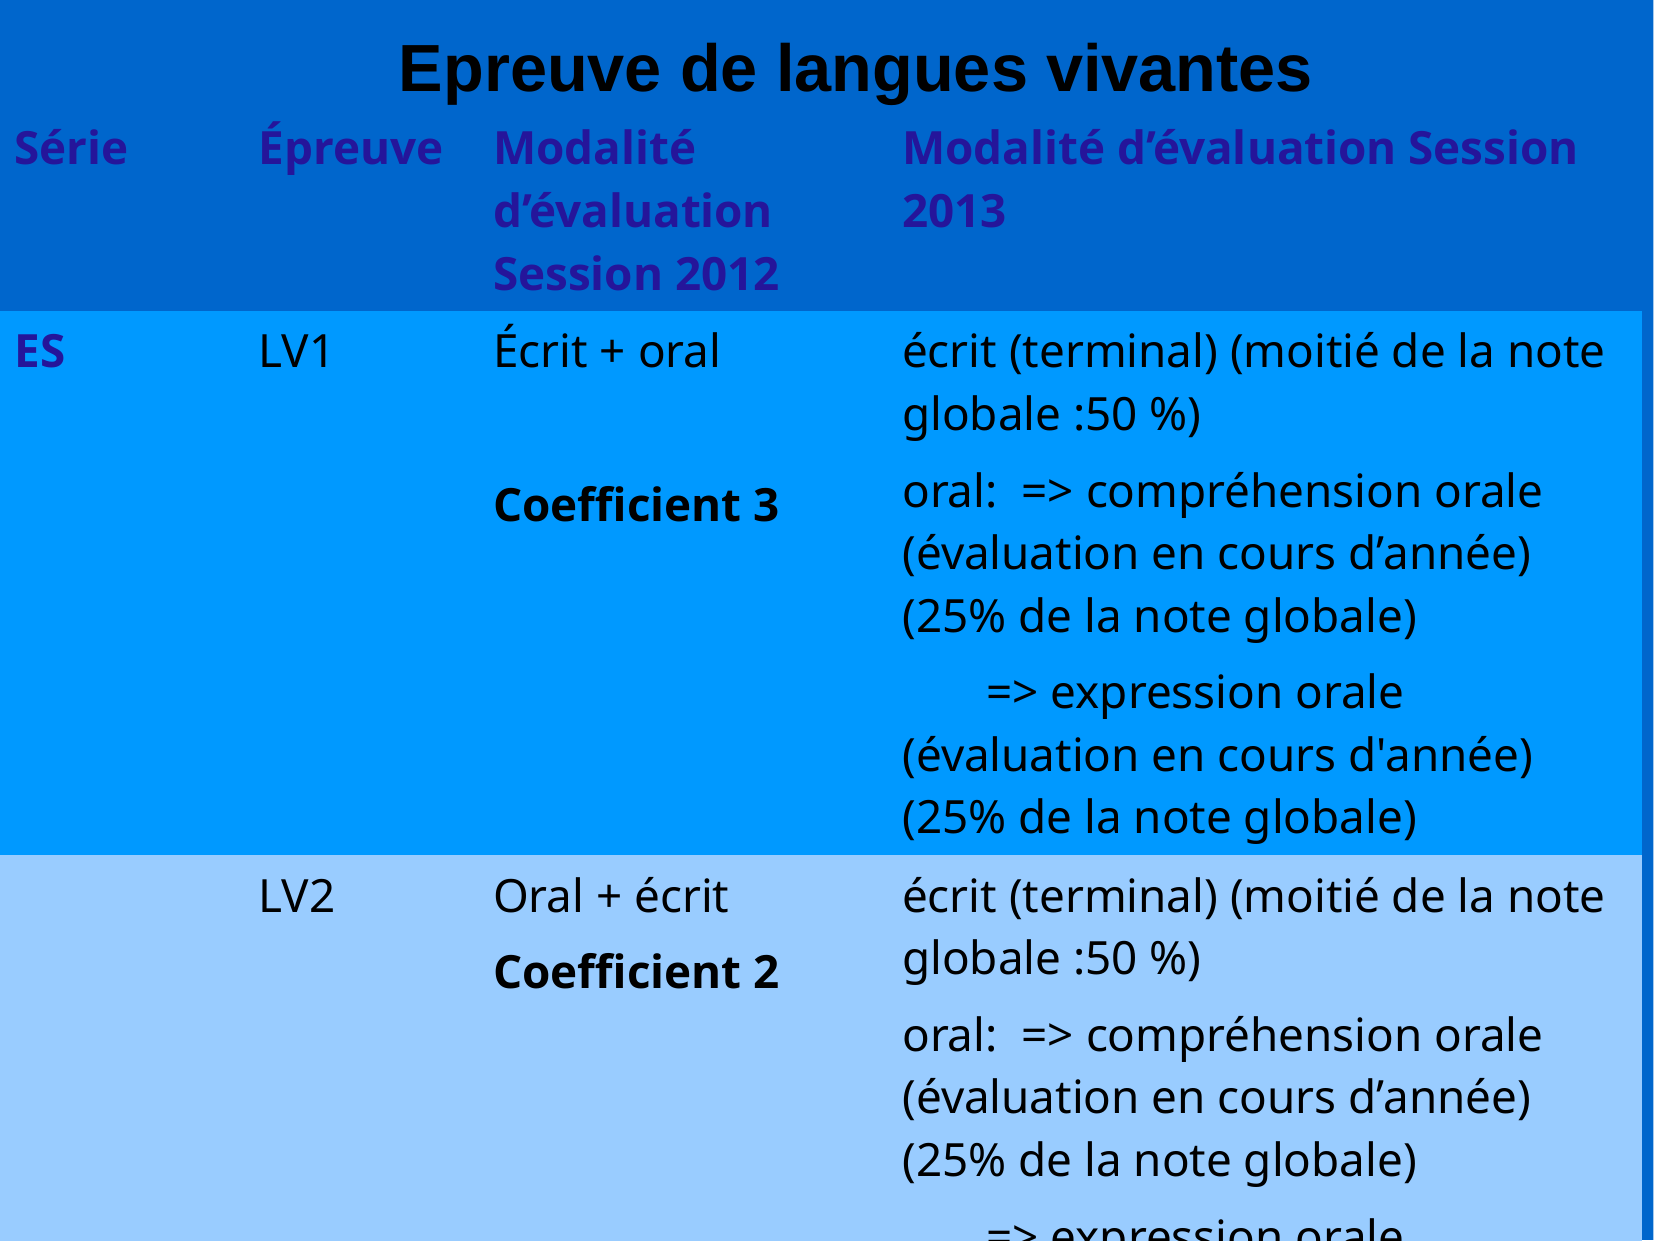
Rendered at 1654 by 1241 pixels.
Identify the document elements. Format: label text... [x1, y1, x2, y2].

table_cell Oral + écrit Coefficient 2 [479, 855, 888, 1241]
table_cell LV2 [244, 855, 479, 1241]
table_header Épreuve [244, 108, 479, 311]
text_box Epreuve de langues vivantes [259, 23, 1453, 114]
table_cell LV1 [244, 311, 479, 855]
table_header Modalité d’évaluation Session 2013 [888, 108, 1642, 311]
table_cell écrit (terminal) (moitié de la note globale :50 %) oral: => compréhension orale (évaluation en cours d’année) (25% de la note globale) => expression orale (évaluation en cours d'année) (25% de la note globale) [888, 311, 1642, 855]
table_cell [0, 855, 244, 1241]
table_header Série [0, 108, 244, 311]
table_header Modalité d’évaluation Session 2012 [479, 114, 888, 311]
table_cell Écrit + oral Coefficient 3 [479, 311, 888, 855]
table_cell ES [0, 311, 244, 855]
table_cell écrit (terminal) (moitié de la note globale :50 %) oral: => compréhension orale (évaluation en cours d’année) (25% de la note globale) => expression orale (évaluation terminale) (25% de la note globale) [888, 855, 1642, 1241]
